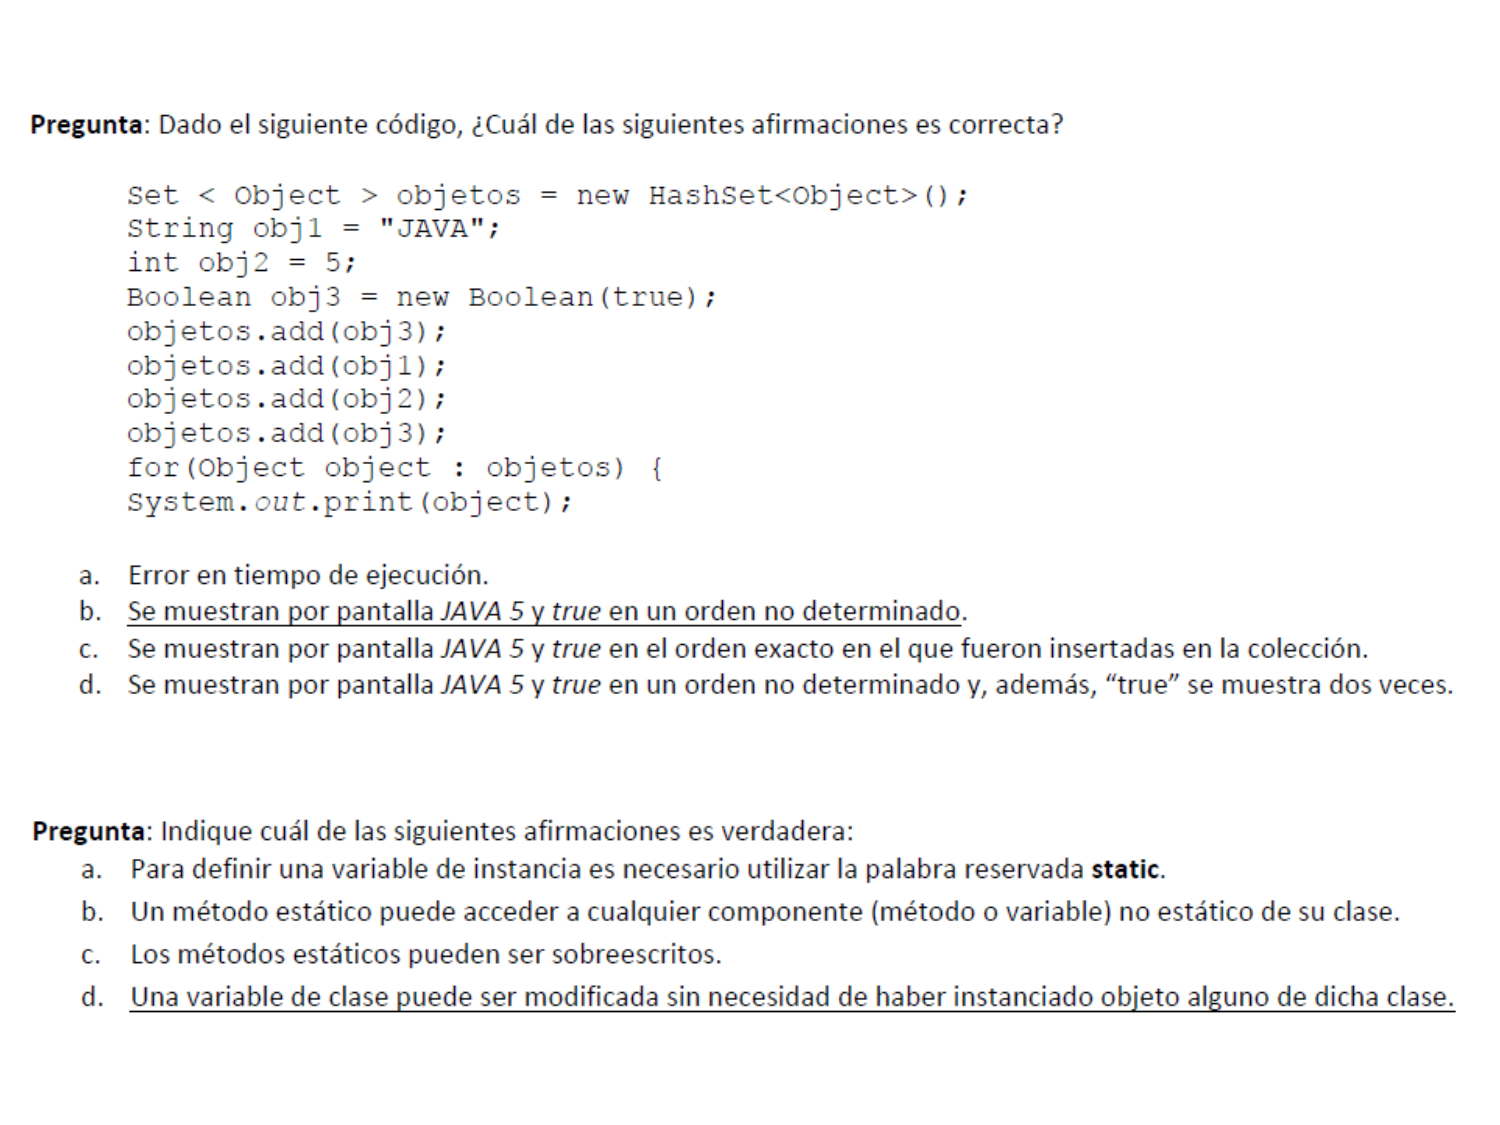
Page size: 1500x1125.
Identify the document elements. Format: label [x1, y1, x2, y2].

picture [0, 798, 1493, 1039]
picture [26, 101, 1500, 728]
